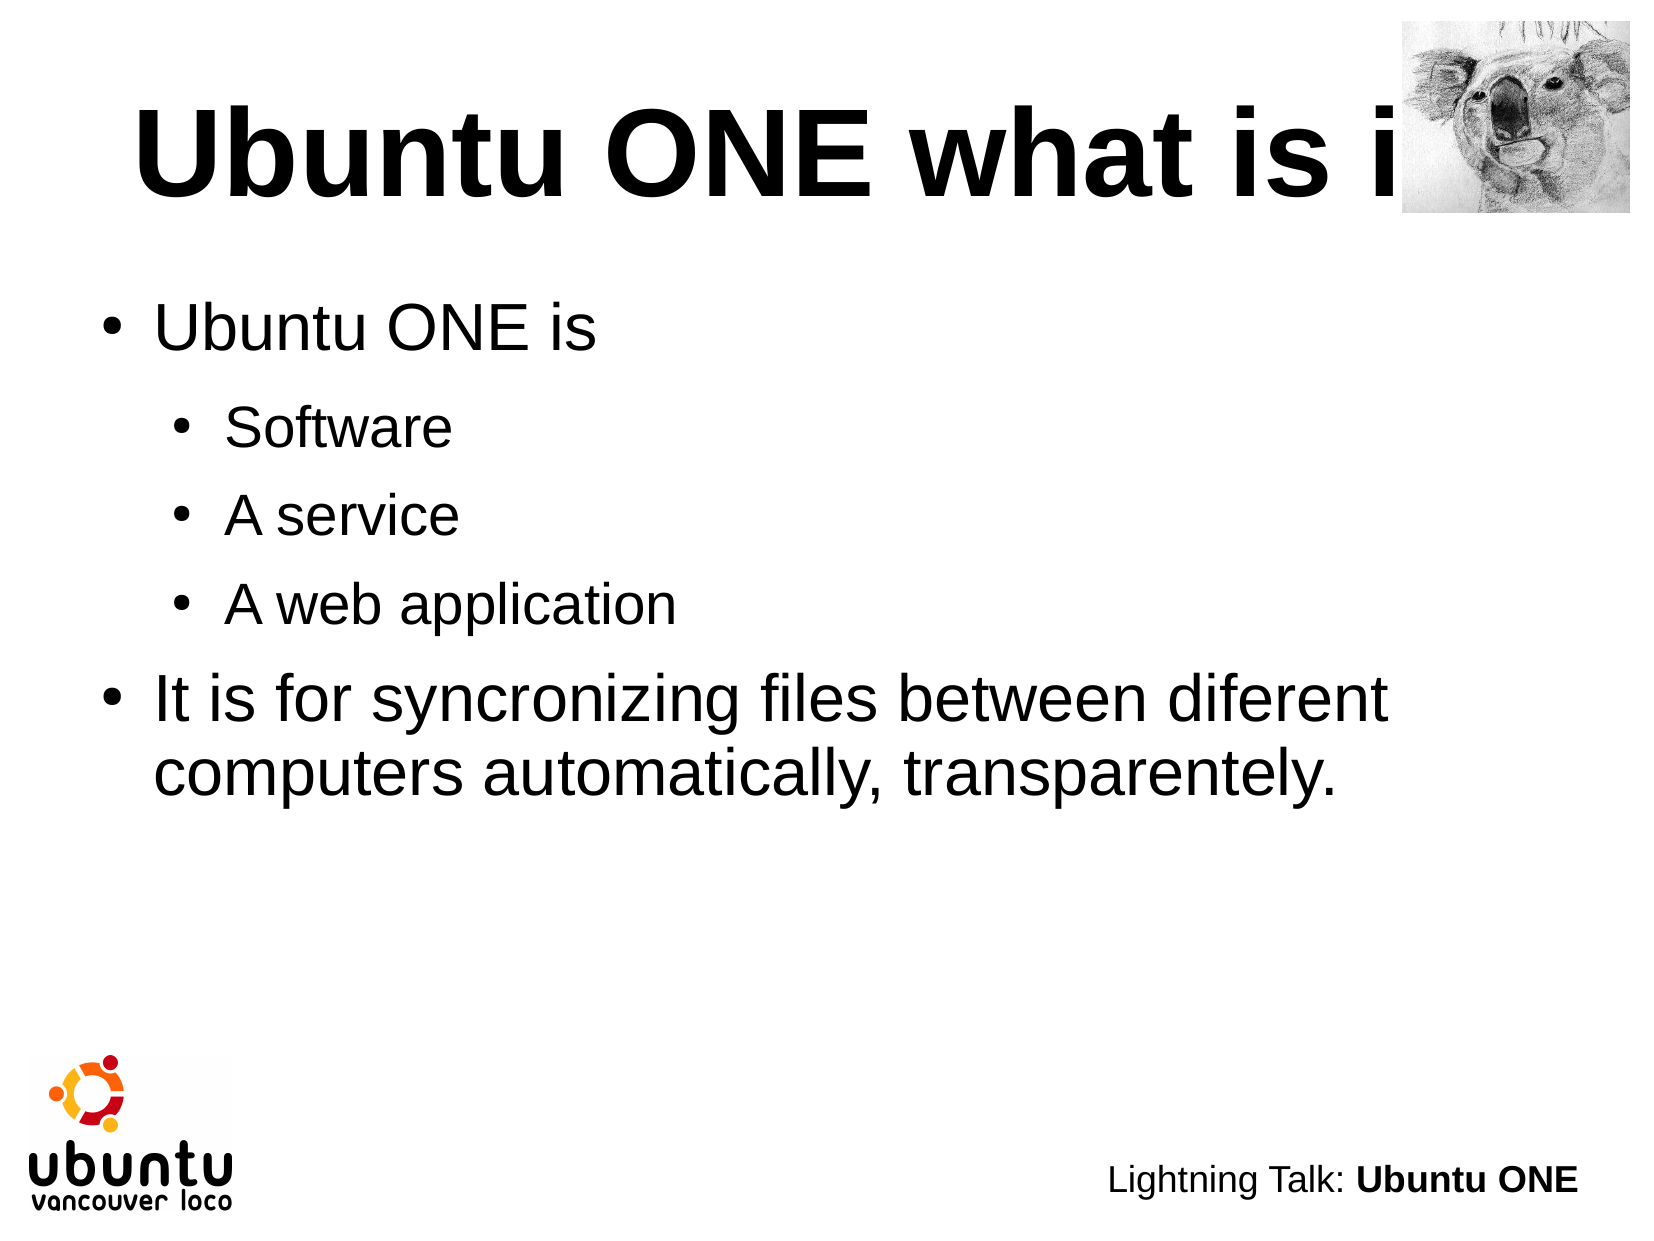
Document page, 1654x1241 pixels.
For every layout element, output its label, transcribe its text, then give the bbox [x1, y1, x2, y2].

list Ubuntu ONE is Software A service A web application It is for syncronizing files between diferent computers automatically, transparentely. [82, 290, 1571, 1094]
picture [1402, 21, 1630, 213]
title Ubuntu ONE what is it? [82, 49, 1571, 257]
picture [29, 1055, 232, 1211]
